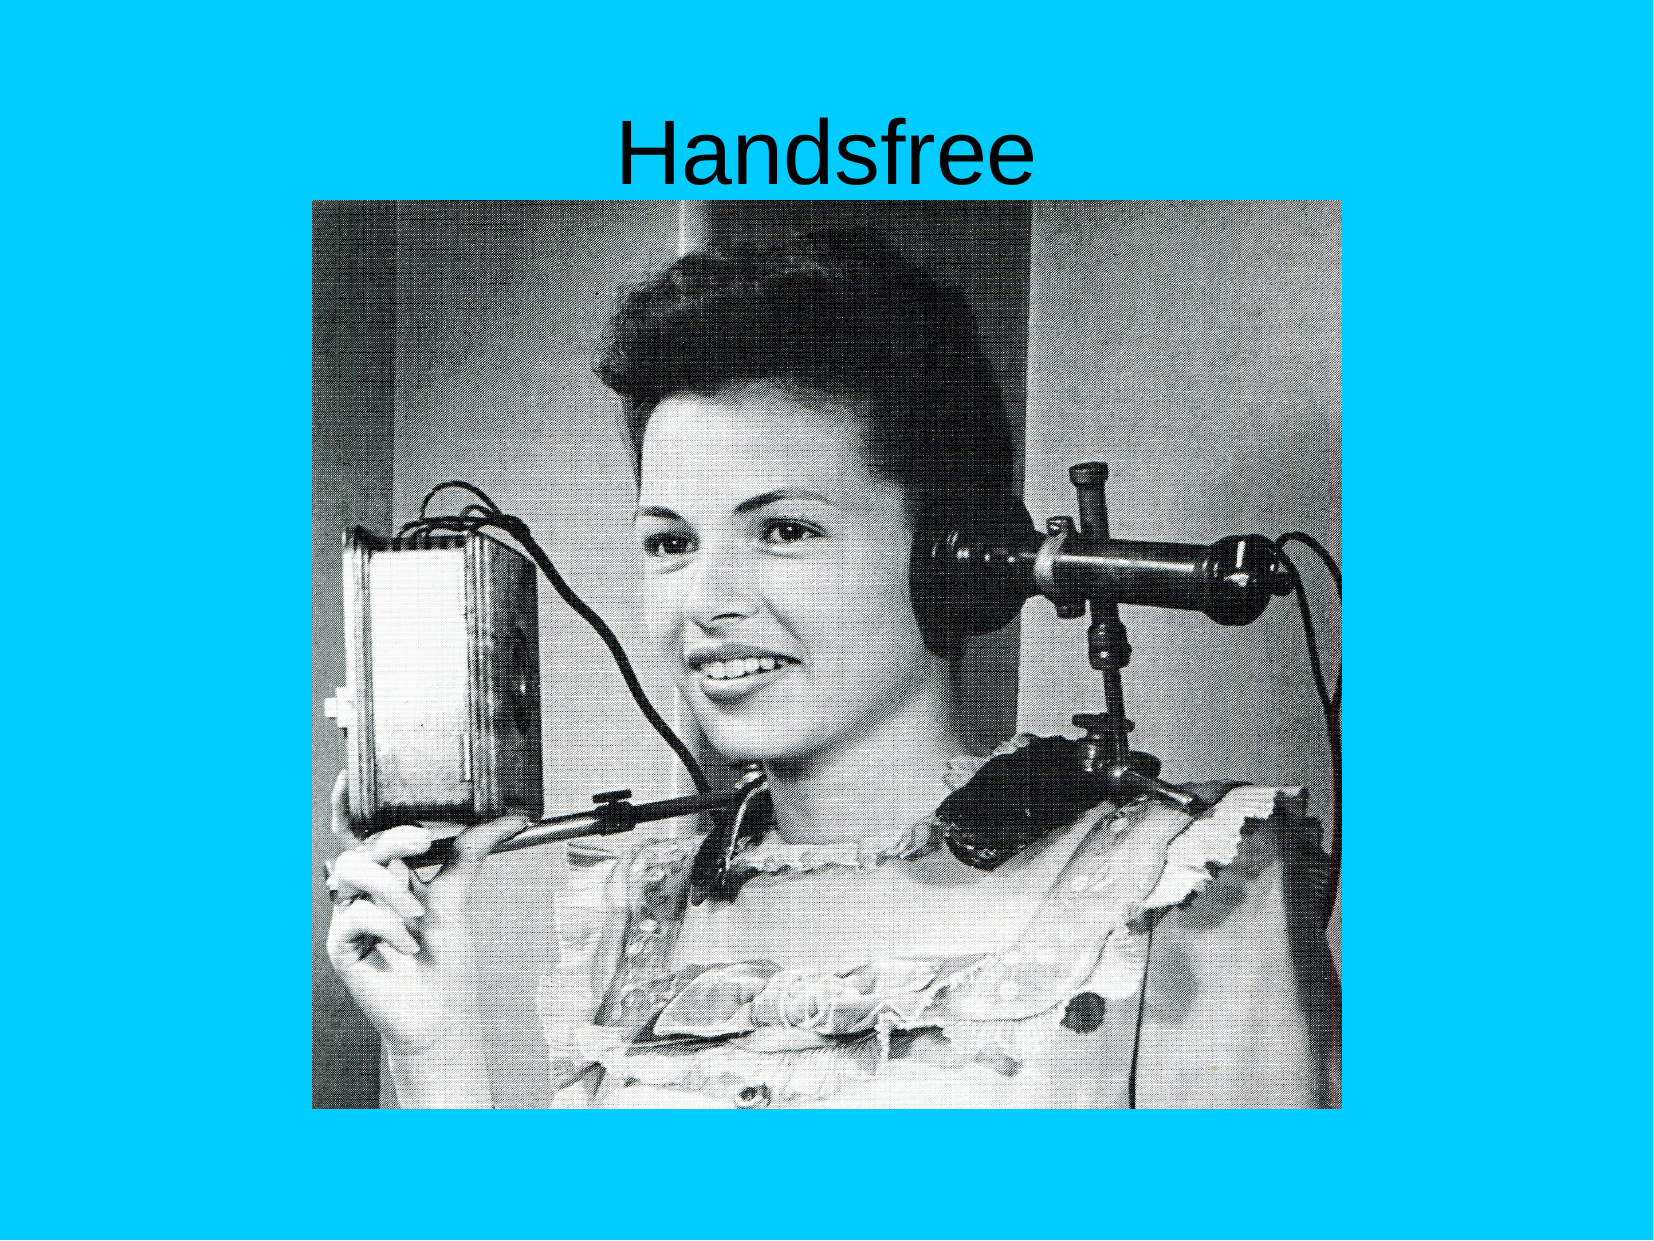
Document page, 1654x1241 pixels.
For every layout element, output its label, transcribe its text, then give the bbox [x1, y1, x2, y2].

picture [313, 201, 1341, 1108]
title Handsfree [82, 49, 1571, 257]
